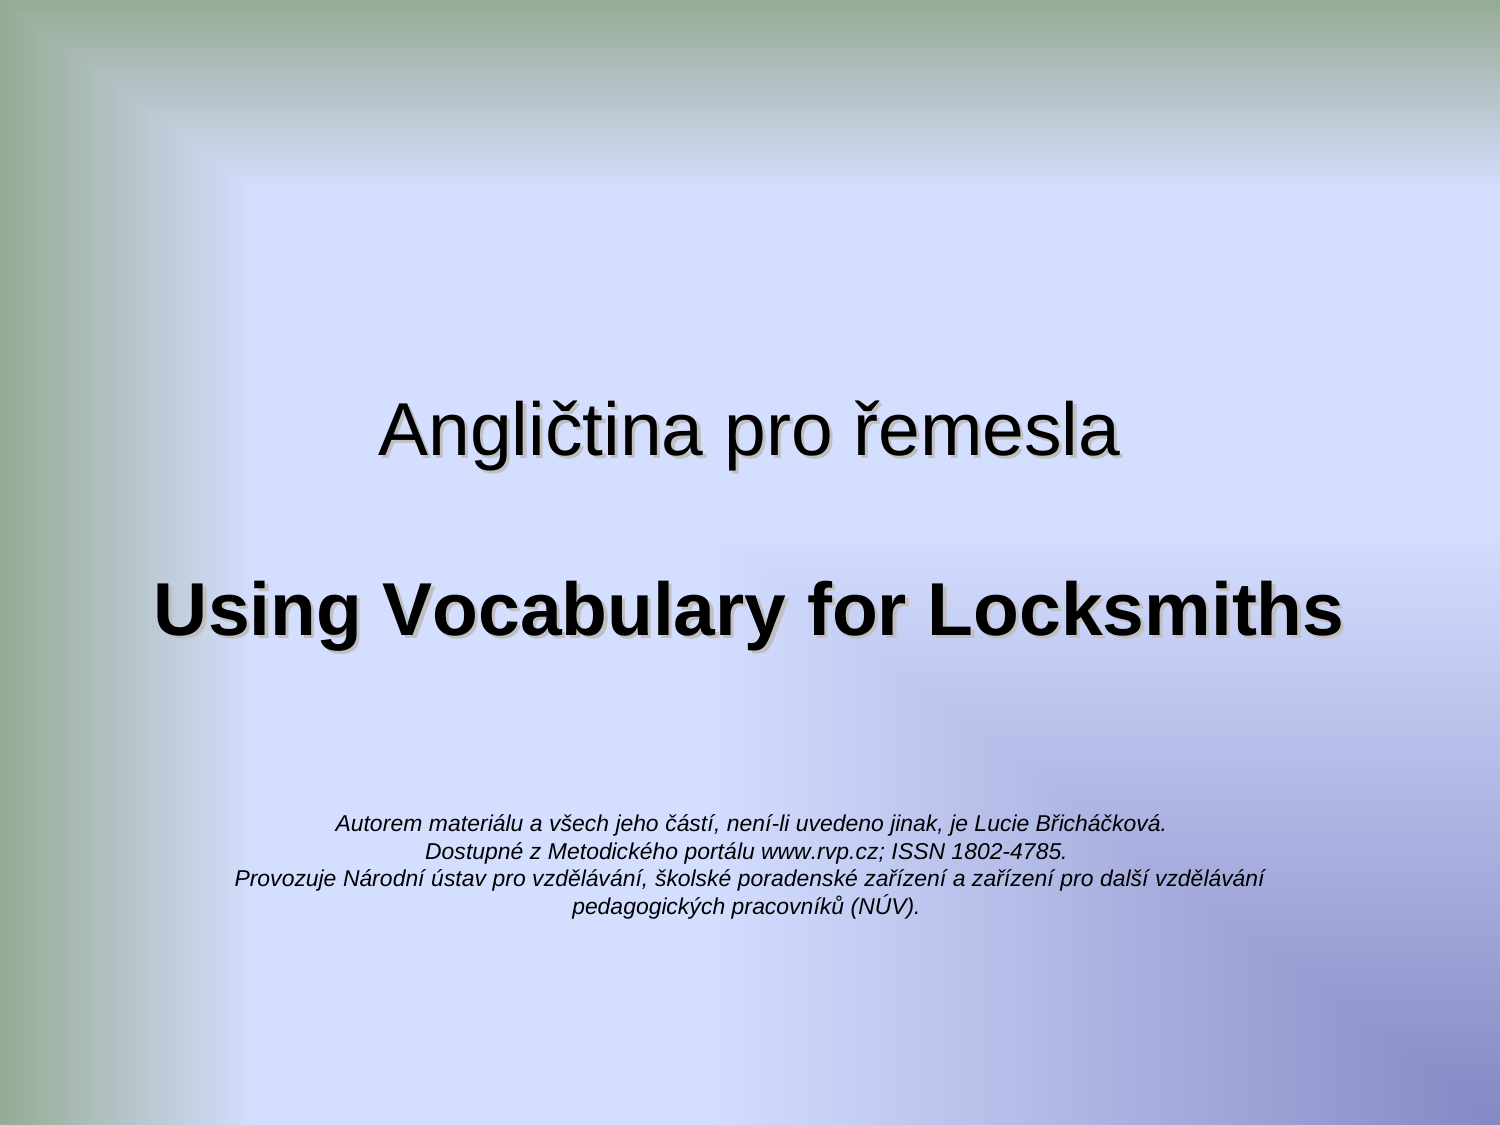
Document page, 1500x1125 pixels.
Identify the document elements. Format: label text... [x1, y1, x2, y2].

picture [0, 0, 1500, 1125]
title Angličtina pro řemesla Using Vocabulary for Locksmiths [112, 349, 1388, 681]
text_box Autorem materiálu a všech jeho částí, není-li uvedeno jinak, je Lucie Břicháčková. Dostupné z Metodického portálu www.rvp.cz; ISSN 1802-4785. Provozuje Národní ústav pro vzdělávání, školské poradenské zařízení a zařízení pro další vzdělávání pedagogických pracovníků (NÚV). [183, 704, 1317, 992]
